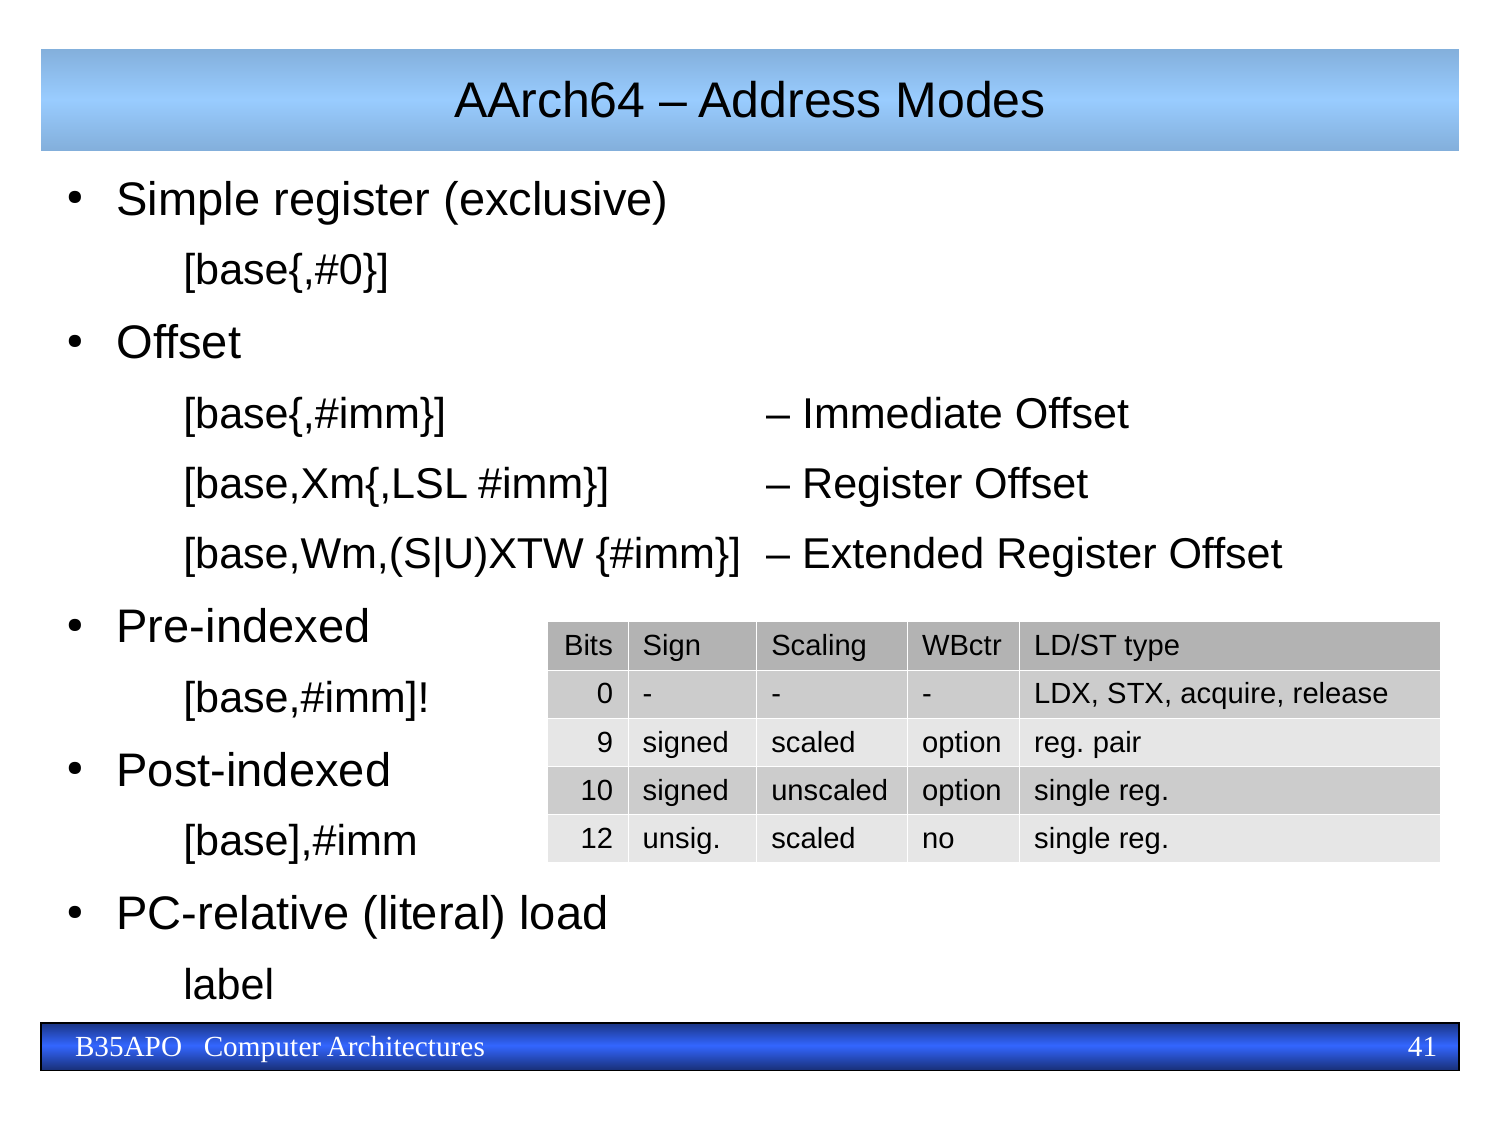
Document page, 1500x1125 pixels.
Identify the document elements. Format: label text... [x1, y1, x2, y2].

table_header WBctr [908, 622, 1019, 670]
table_cell no [908, 815, 1019, 862]
table_cell - [908, 671, 1019, 718]
table_cell LDX, STX, acquire, release [1020, 671, 1440, 718]
table_cell option [908, 719, 1019, 766]
list Simple register (exclusive) [base{,#0}] Offset [base{,#imm}] – Immediate Offset [base,Xm{,LSL #imm}] – Register Offset [base,Wm,(S|U)XTW {#imm}] – Extended Register Offset Pre-indexed [base,#imm]! Post-indexed [base],#imm PC-relative (literal) load label [50, 172, 1450, 1013]
table_cell reg. pair [1020, 719, 1440, 766]
table_cell scaled [757, 719, 907, 766]
title AArch64 – Address Modes [41, 49, 1459, 151]
table_cell signed [629, 719, 756, 766]
table_cell unscaled [757, 767, 907, 814]
table_header Scaling [757, 622, 907, 670]
table_cell scaled [757, 815, 907, 862]
table_header LD/ST type [1020, 622, 1440, 670]
table_cell 9 [548, 719, 628, 766]
table_cell - [757, 671, 907, 718]
table_cell 12 [548, 815, 628, 862]
table_header Sign [629, 622, 756, 670]
table_cell signed [629, 767, 756, 814]
table_cell option [908, 767, 1019, 814]
table_cell 0 [548, 671, 628, 718]
table_cell - [629, 671, 756, 718]
table_cell single reg. [1020, 815, 1440, 862]
table_cell single reg. [1020, 767, 1440, 814]
table_cell unsig. [629, 815, 756, 862]
table_cell 10 [548, 767, 628, 814]
table_header Bits [548, 622, 628, 670]
